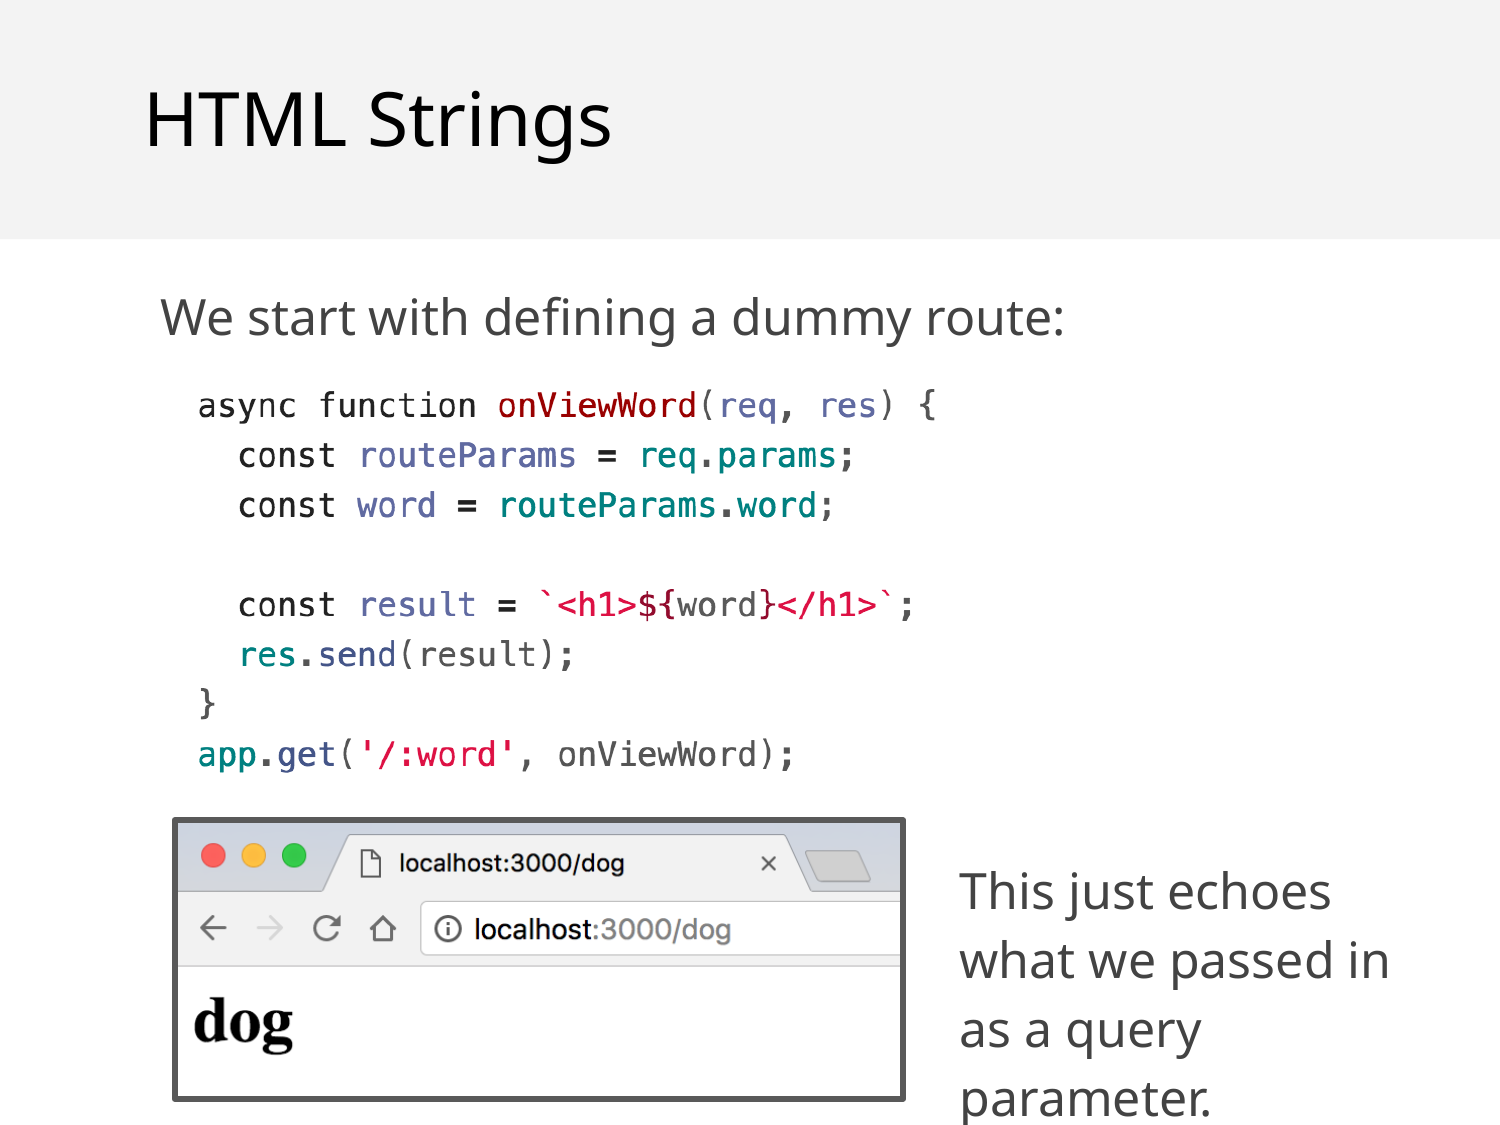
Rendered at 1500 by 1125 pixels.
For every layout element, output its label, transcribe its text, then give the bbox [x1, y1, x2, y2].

list This just echoes what we passed in as a query parameter. [944, 835, 1467, 1084]
list We start with defining a dummy route: [145, 260, 1372, 455]
picture [177, 376, 947, 795]
picture [177, 823, 900, 1096]
title HTML Strings [128, 56, 1372, 183]
